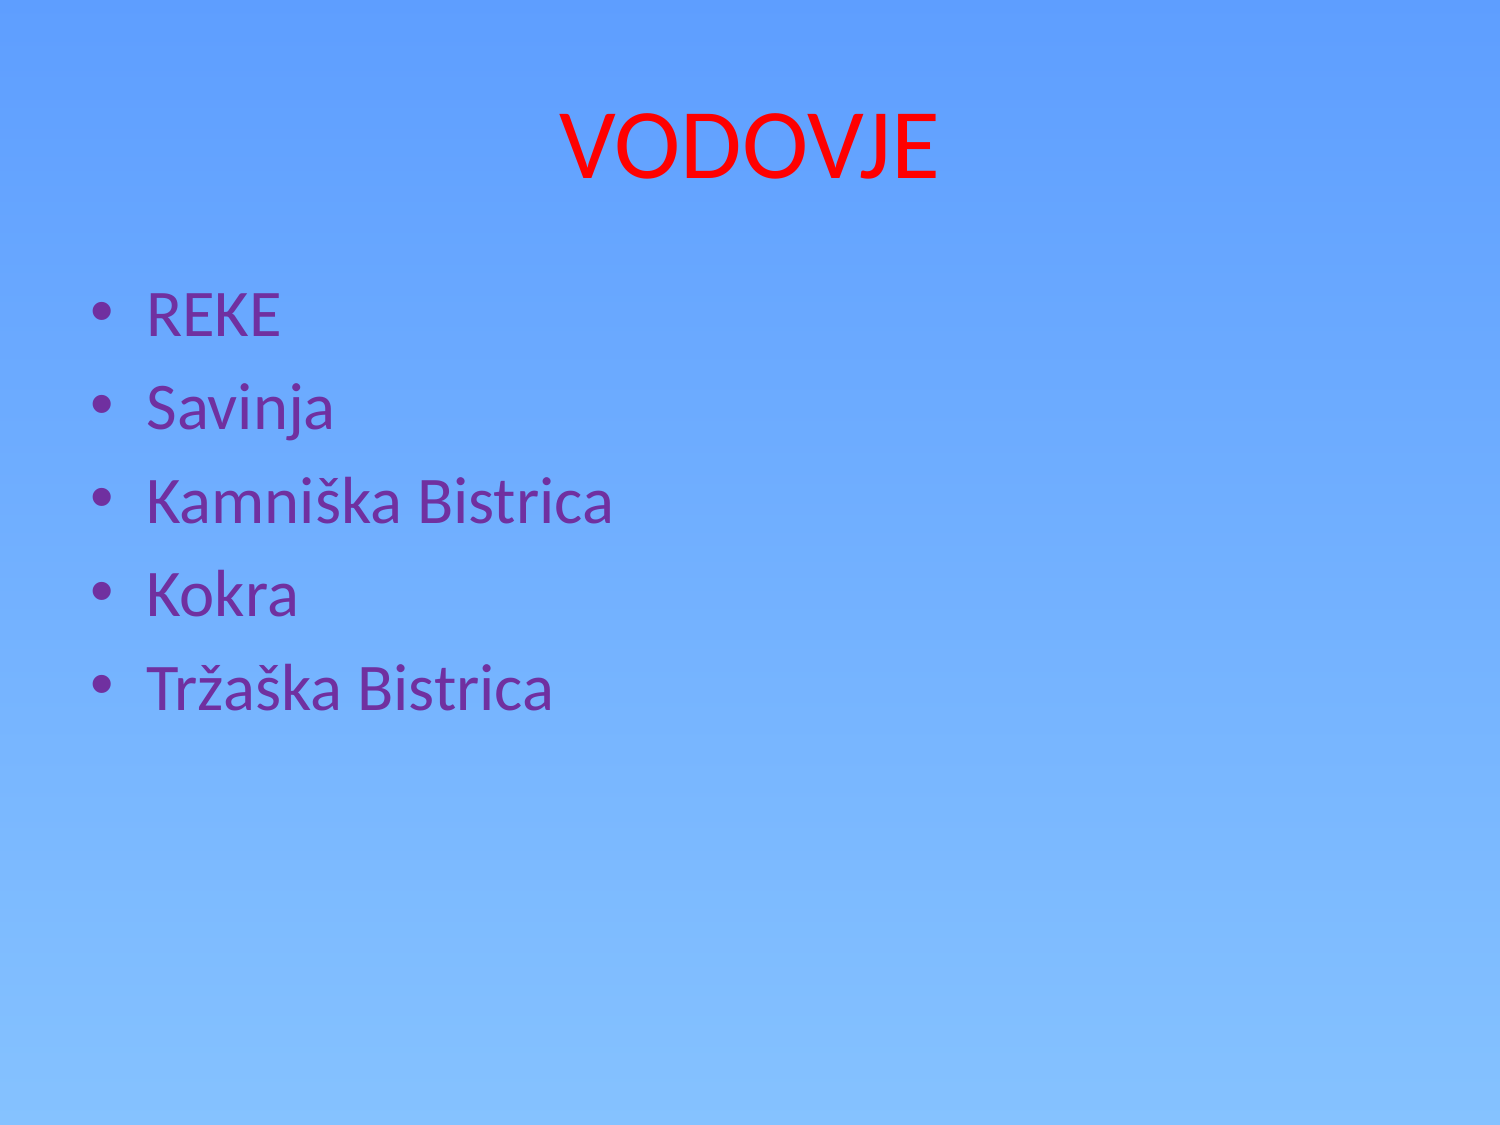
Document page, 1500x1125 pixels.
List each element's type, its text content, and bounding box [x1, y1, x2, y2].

title VODOVJE [75, 45, 1425, 233]
list REKE Savinja Kamniška Bistrica Kokra Tržaška Bistrica [75, 262, 1425, 1005]
